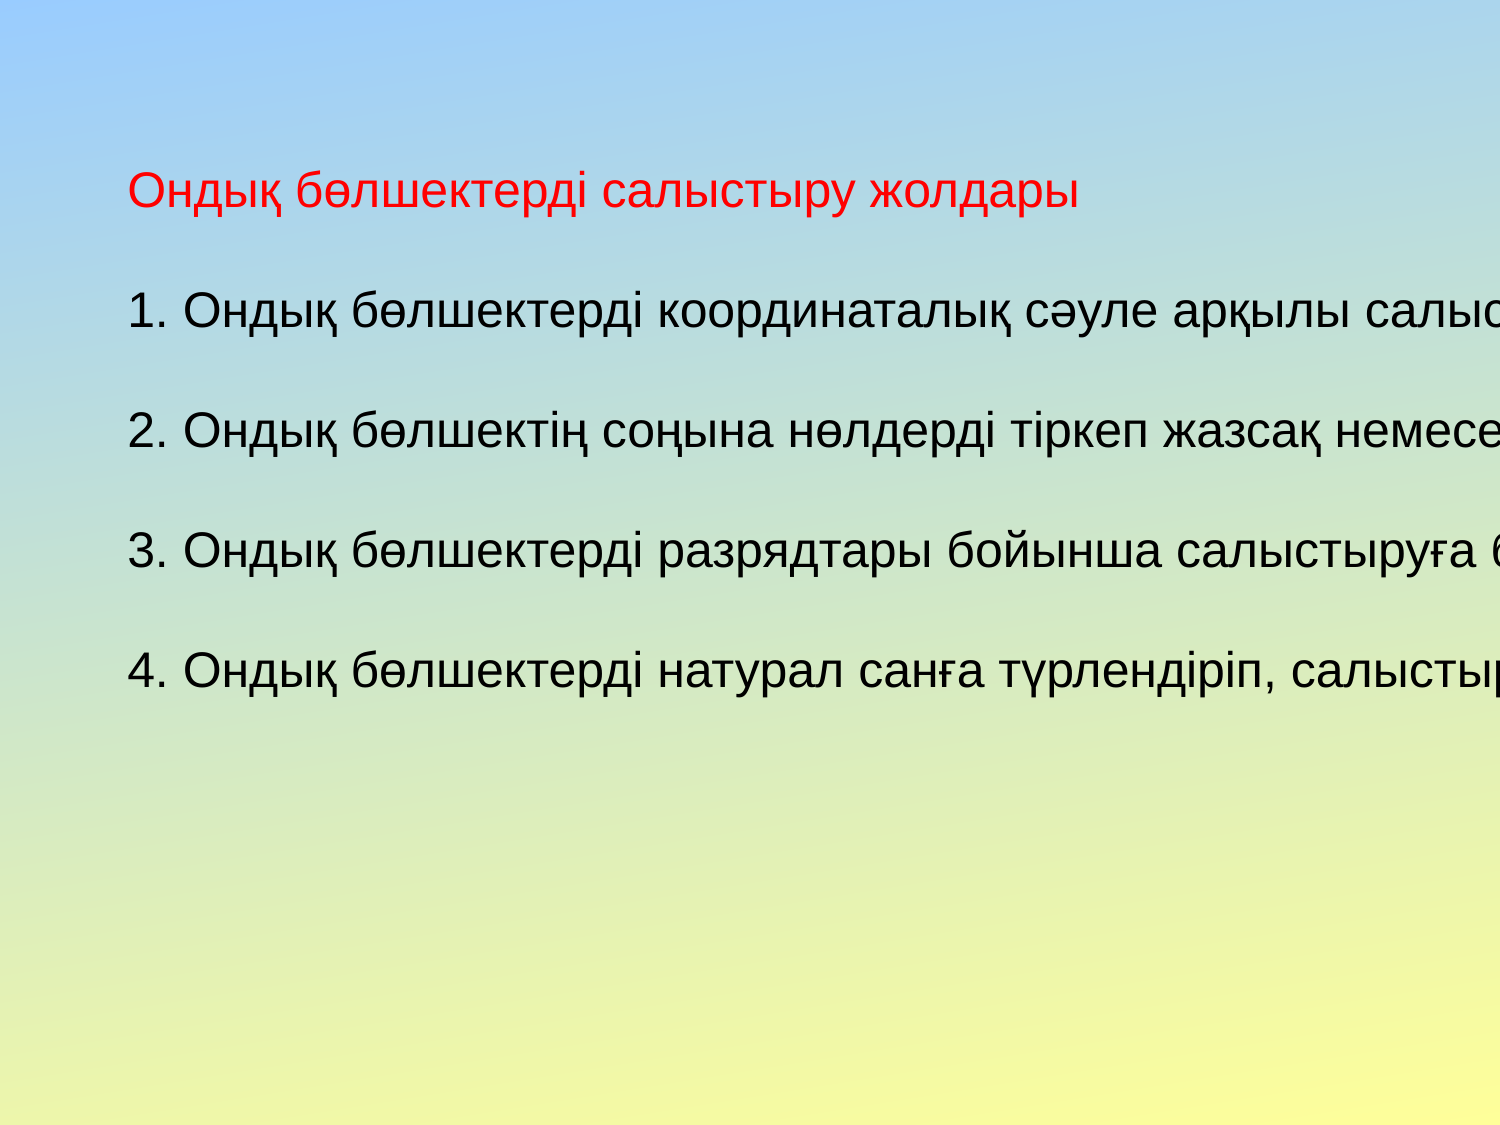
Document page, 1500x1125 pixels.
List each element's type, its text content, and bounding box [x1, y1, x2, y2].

text_box Ондық бөлшектерді салыстыру жолдары 1. Ондық бөлшектерді координаталық сәуле арқылы салыстыруға болады. 2. Ондық бөлшектің соңына нөлдерді тіркеп жазсақ немесе алып тастасақ, онда ондық бөлшек өзгереді 3. Ондық бөлшектерді разрядтары бойынша салыстыруға болмайды 4. Ондық бөлшектерді натурал санға түрлендіріп, салыстыруға болады. [112, 149, 1426, 945]
